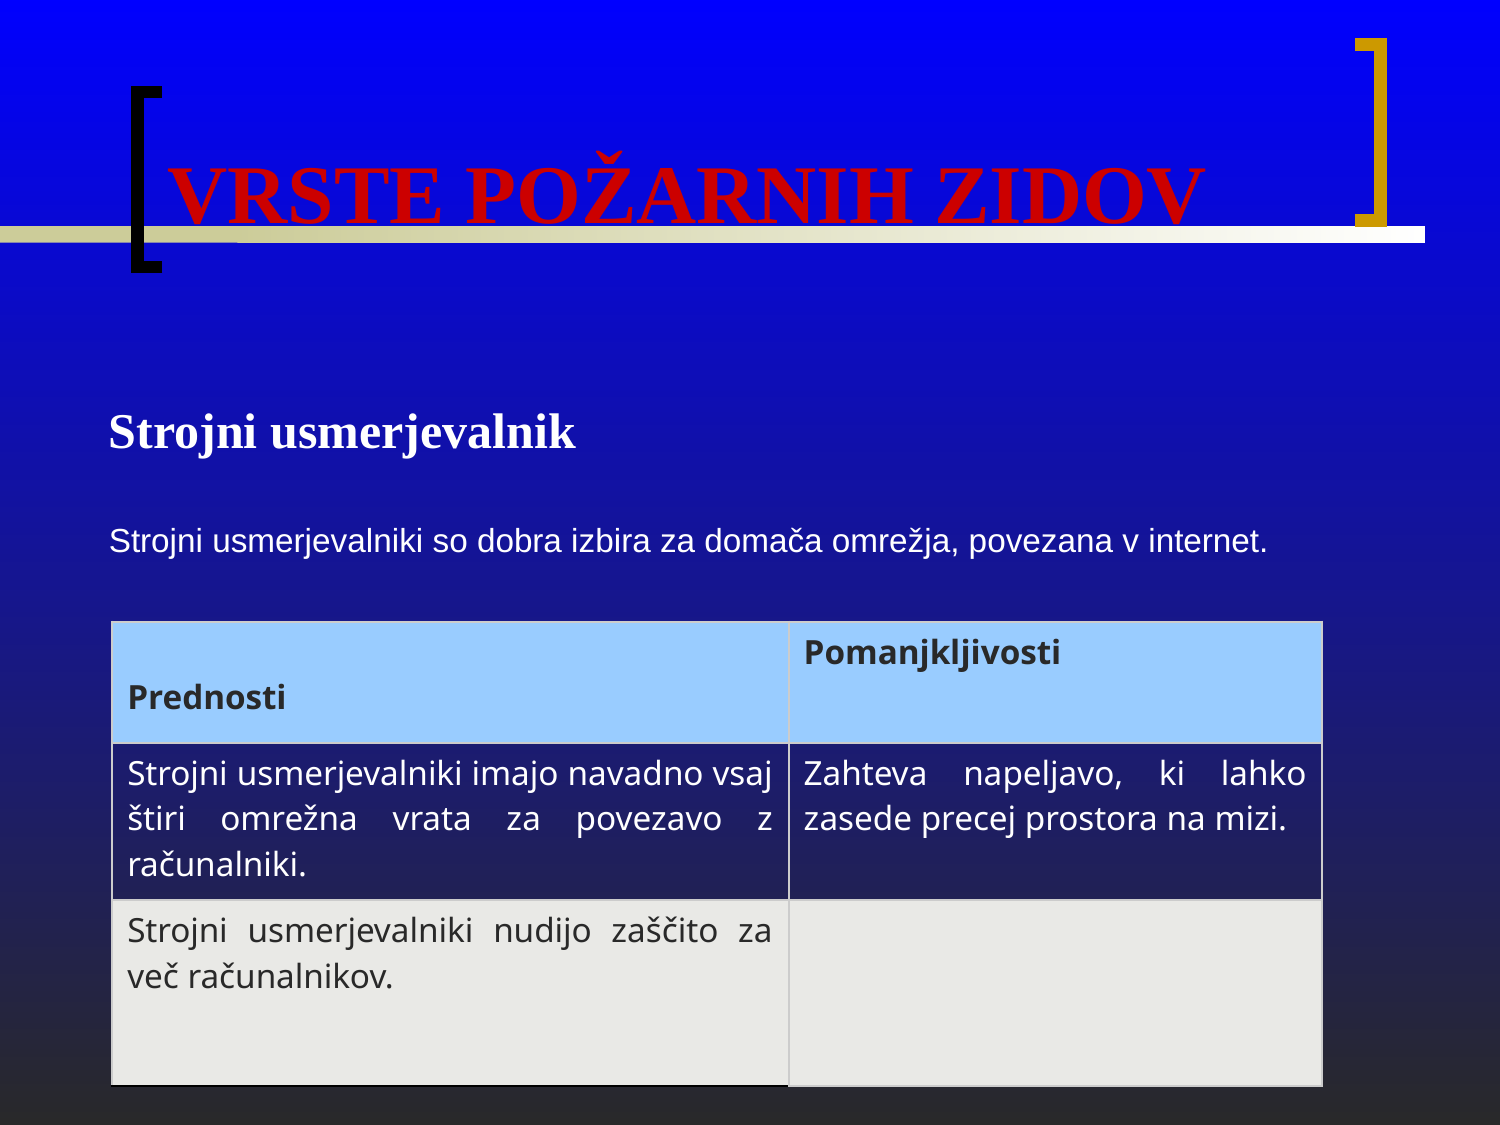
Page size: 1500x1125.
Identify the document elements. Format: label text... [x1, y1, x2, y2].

table_header Prednosti [113, 623, 788, 742]
table_cell Strojni usmerjevalniki nudijo zaščito za več računalnikov. [113, 901, 788, 1085]
text_box Strojni usmerjevalnik Strojni usmerjevalniki so dobra izbira za domača omrežja, povezana v internet. [94, 391, 1285, 559]
title VRSTE POŽARNIH ZIDOV [152, 125, 1328, 248]
table_header Pomanjkljivosti [790, 623, 1321, 742]
table_cell [790, 901, 1321, 1085]
table_cell Strojni usmerjevalniki imajo navadno vsaj štiri omrežna vrata za povezavo z računalniki. [113, 744, 788, 899]
table_cell Zahteva napeljavo, ki lahko zasede precej prostora na mizi. [790, 744, 1321, 899]
